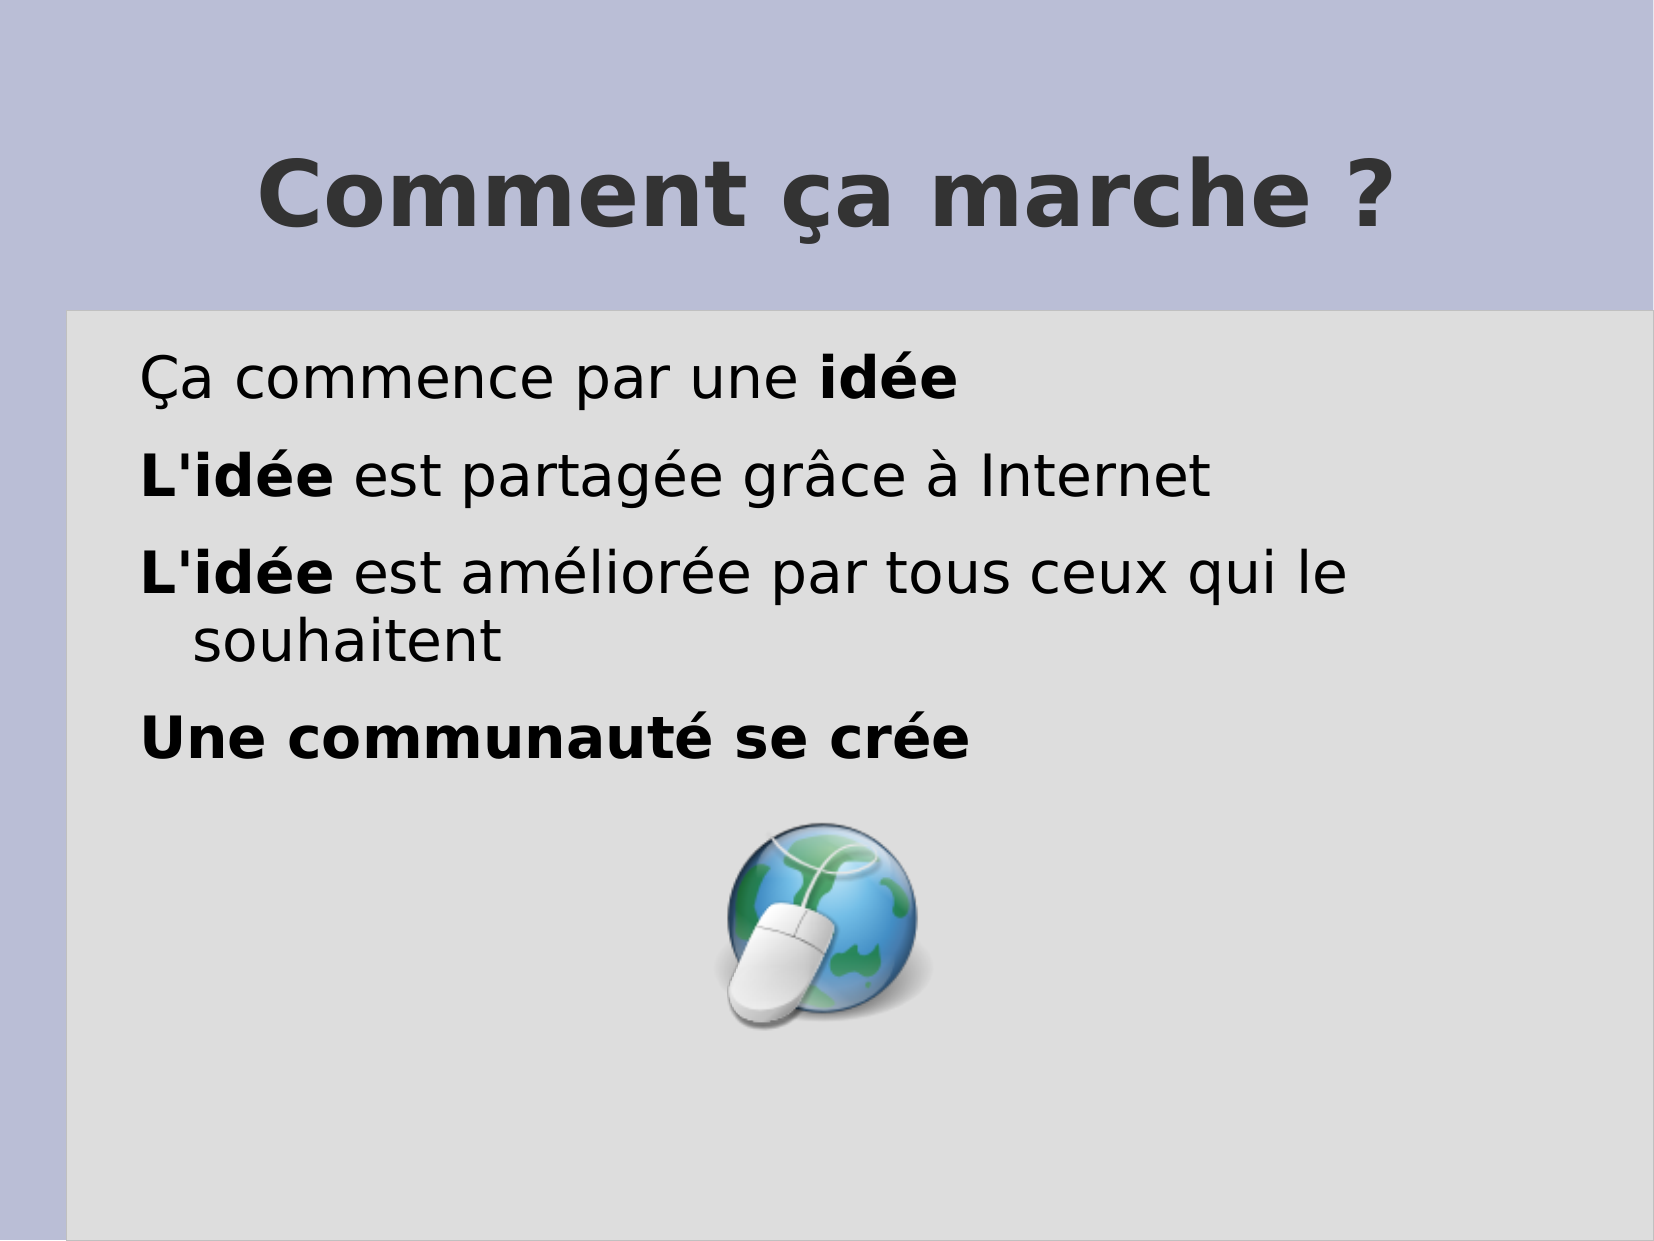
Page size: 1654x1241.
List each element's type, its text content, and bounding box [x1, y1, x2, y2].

title Comment ça marche ? [121, 91, 1534, 299]
picture [672, 783, 982, 1093]
list Ça commence par une idée L'idée est partagée grâce à Internet L'idée est améliorée par tous ceux qui le souhaitent Une communauté se crée [121, 344, 1534, 1127]
